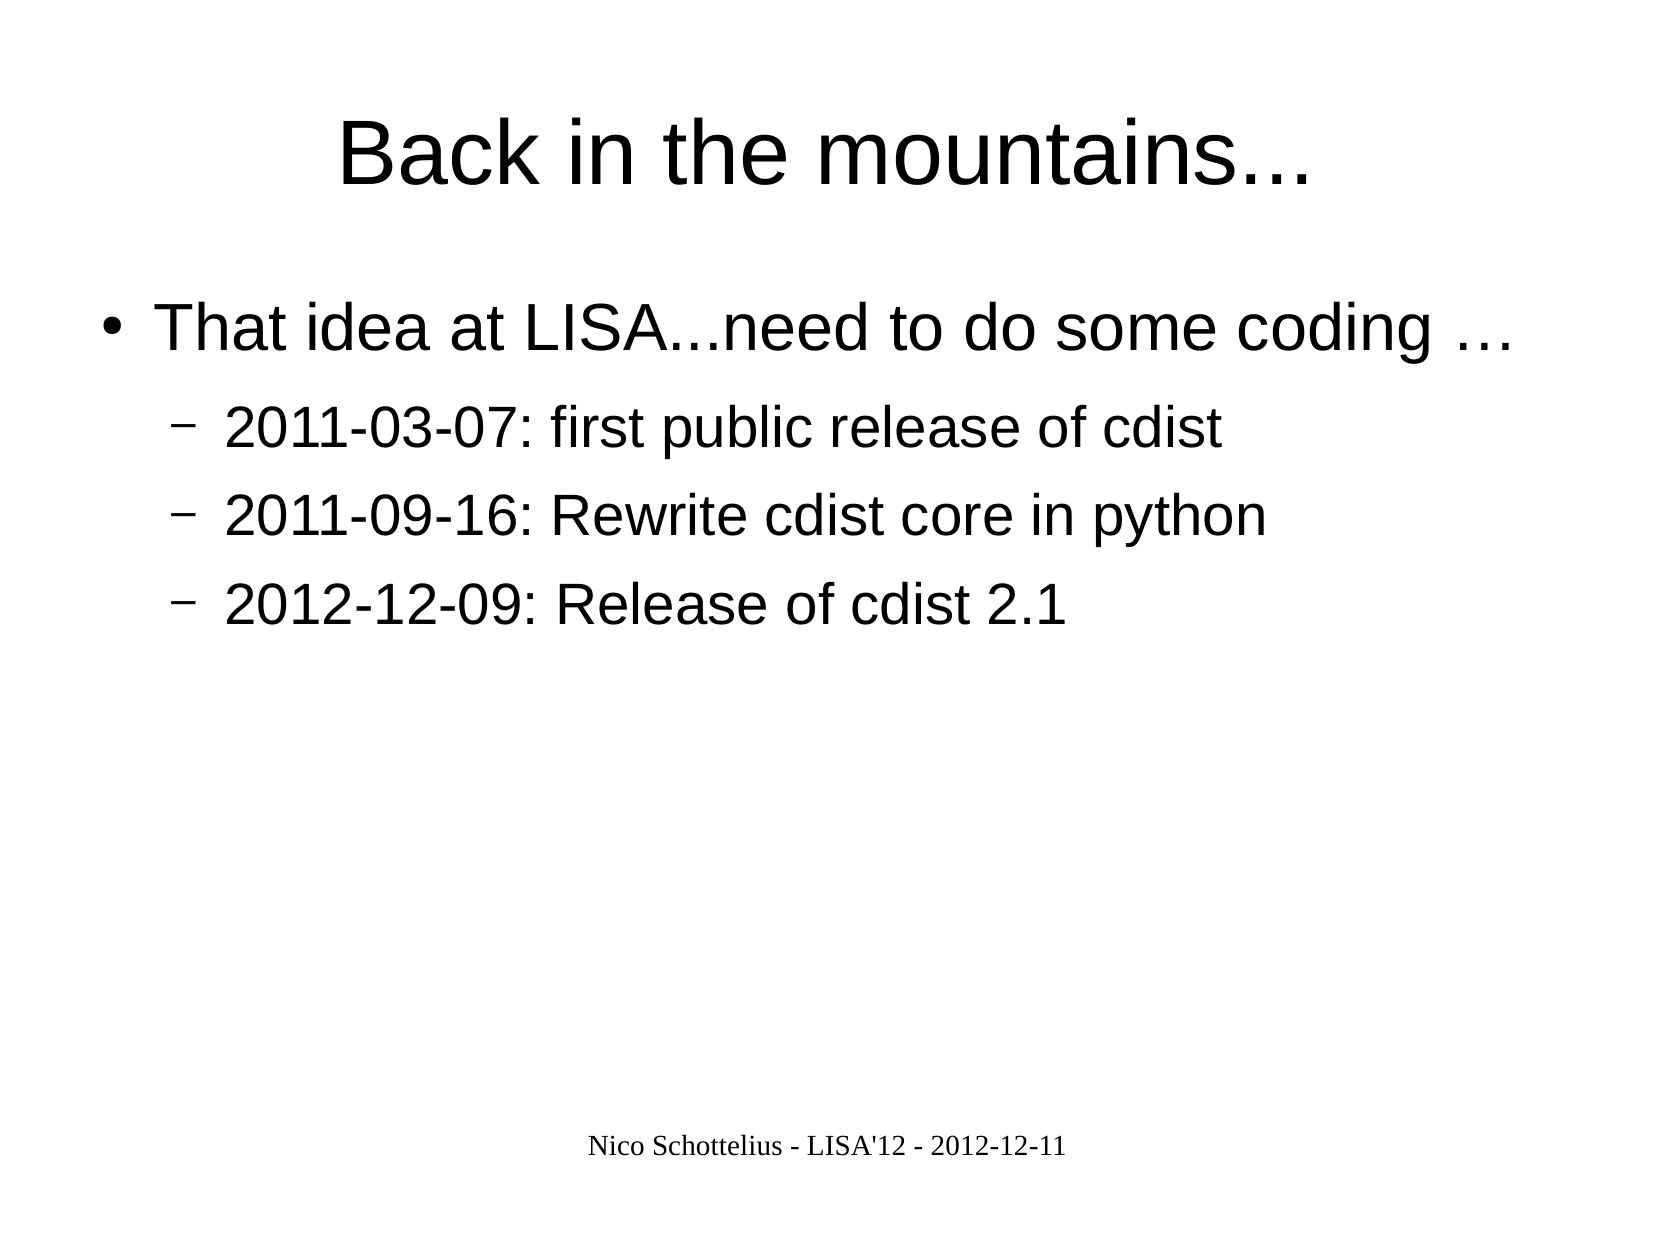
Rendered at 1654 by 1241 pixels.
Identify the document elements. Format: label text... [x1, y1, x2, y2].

title Back in the mountains... [82, 49, 1571, 257]
list That idea at LISA...need to do some coding … 2011-03-07: first public release of cdist 2011-09-16: Rewrite cdist core in python 2012-12-09: Release of cdist 2.1 [82, 290, 1538, 1010]
